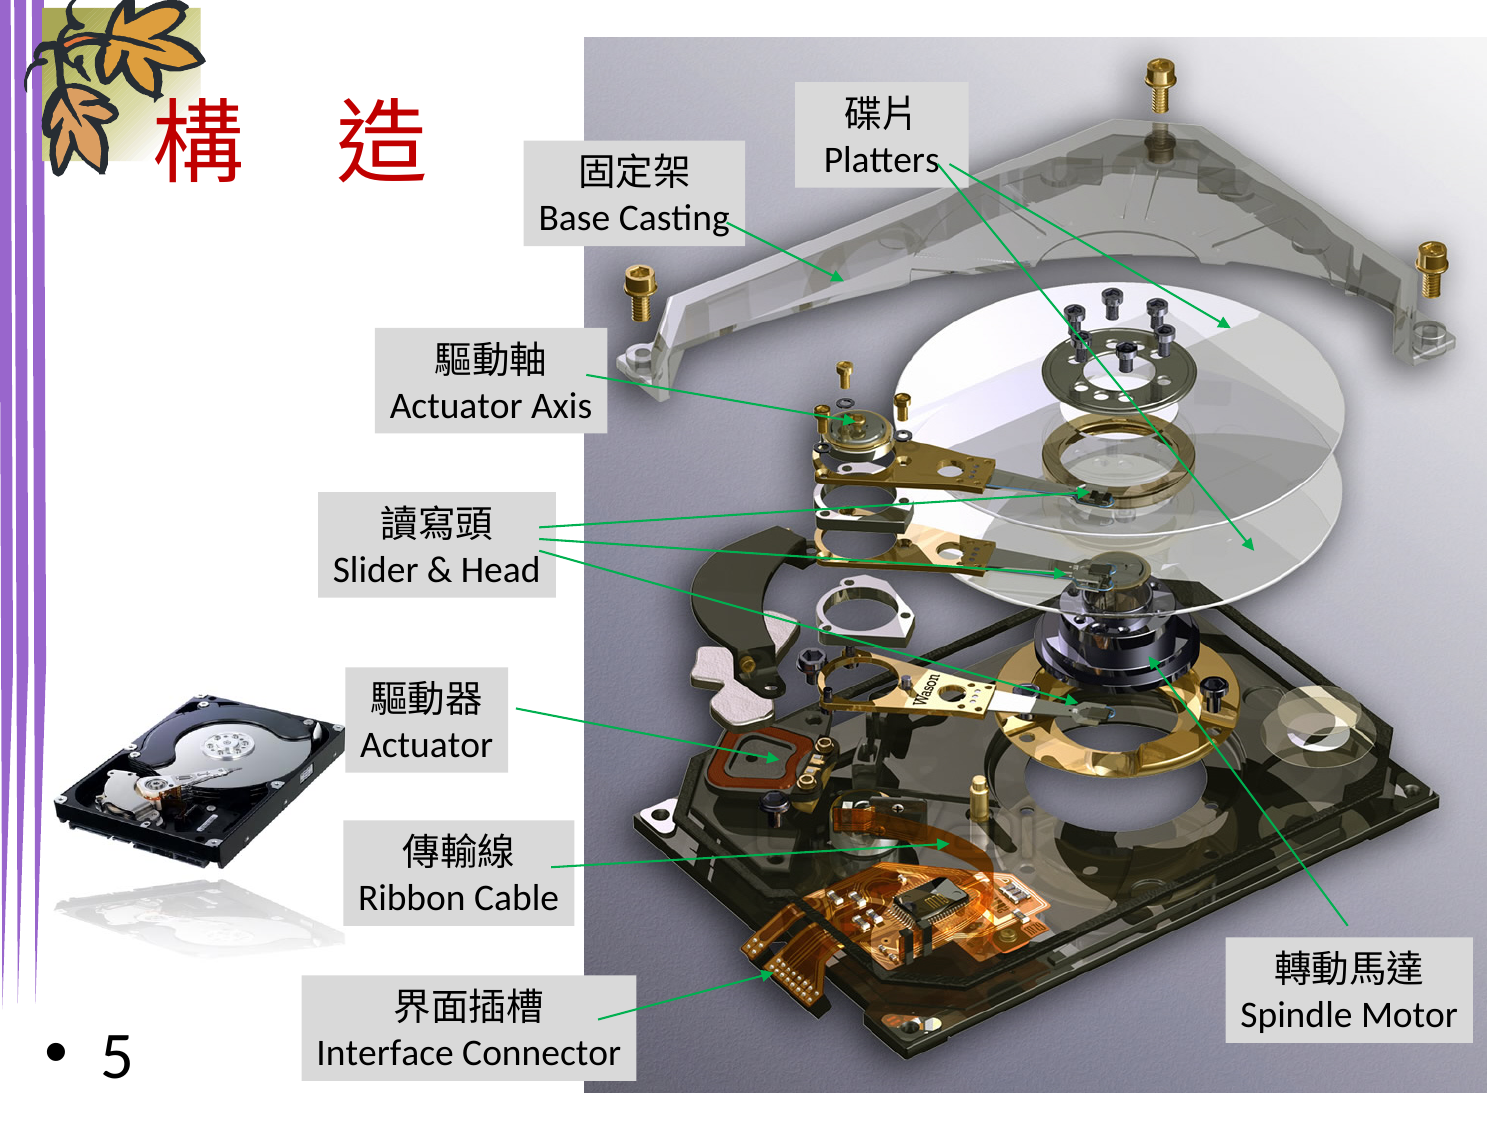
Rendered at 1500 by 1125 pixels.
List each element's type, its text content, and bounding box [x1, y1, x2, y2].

text_box 固定架 Base Casting [523, 140, 746, 247]
text_box 傳輸線 Ribbon Cable [343, 820, 575, 926]
title 構 造 [58, 45, 523, 233]
picture [584, 37, 1487, 1093]
picture [47, 684, 352, 969]
text_box 界面插槽 Interface Connector [301, 975, 637, 1081]
text_box 驅動器 Actuator [345, 667, 509, 773]
text_box 驅動軸 Actuator Axis [374, 327, 608, 434]
text_box 讀寫頭 Slider & Head [318, 492, 556, 598]
text_box 碟片 Platters [795, 82, 969, 188]
text_box 轉動馬達 Spindle Motor [1225, 937, 1473, 1043]
